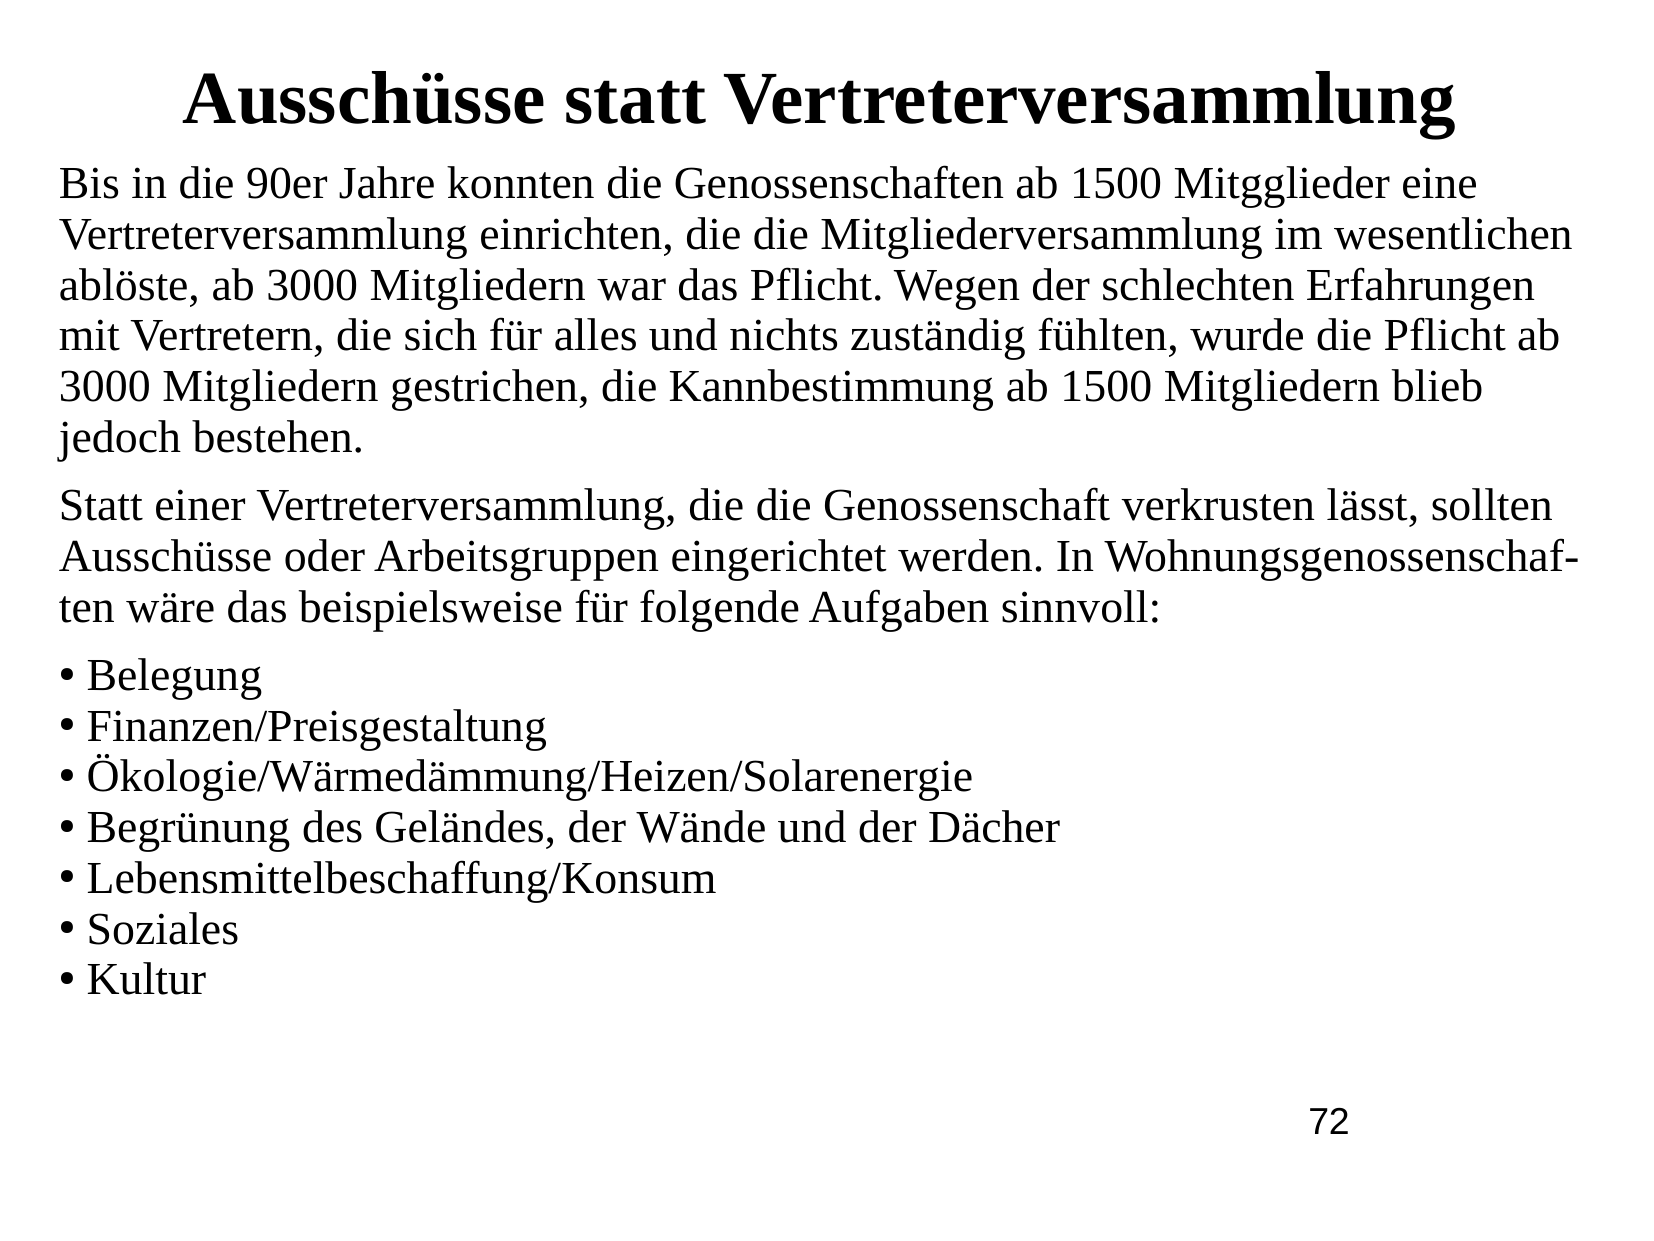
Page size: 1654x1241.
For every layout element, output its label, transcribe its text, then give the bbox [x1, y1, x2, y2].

text_box Ausschüsse statt Vertreterversammlung Bis in die 90er Jahre konnten die Genossenschaften ab 1500 Mitgglieder eine Vertreterversammlung einrichten, die die Mitgliederversammlung im wesentlichen ablöste, ab 3000 Mitgliedern war das Pflicht. Wegen der schlechten Erfahrungen mit Vertretern, die sich für alles und nichts zuständig fühlten, wurde die Pflicht ab 3000 Mitgliedern gestrichen, die Kannbestimmung ab 1500 Mitgliedern blieb jedoch bestehen. Statt einer Vertreterversammlung, die die Genossenschaft verkrusten lässt, sollten Ausschüsse oder Arbeitsgruppen eingerichtet werden. In Wohnungsgenossenschaf-ten wäre das beispielsweise für folgende Aufgaben sinnvoll: Belegung Finanzen/Preisgestaltung Ökologie/Wärmedämmung/Heizen/Solarenergie Begrünung des Geländes, der Wände und der Dächer Lebensmittelbeschaffung/Konsum Soziales Kultur [44, 49, 1610, 1013]
text_box <Nummer> [1293, 1093, 1511, 1164]
